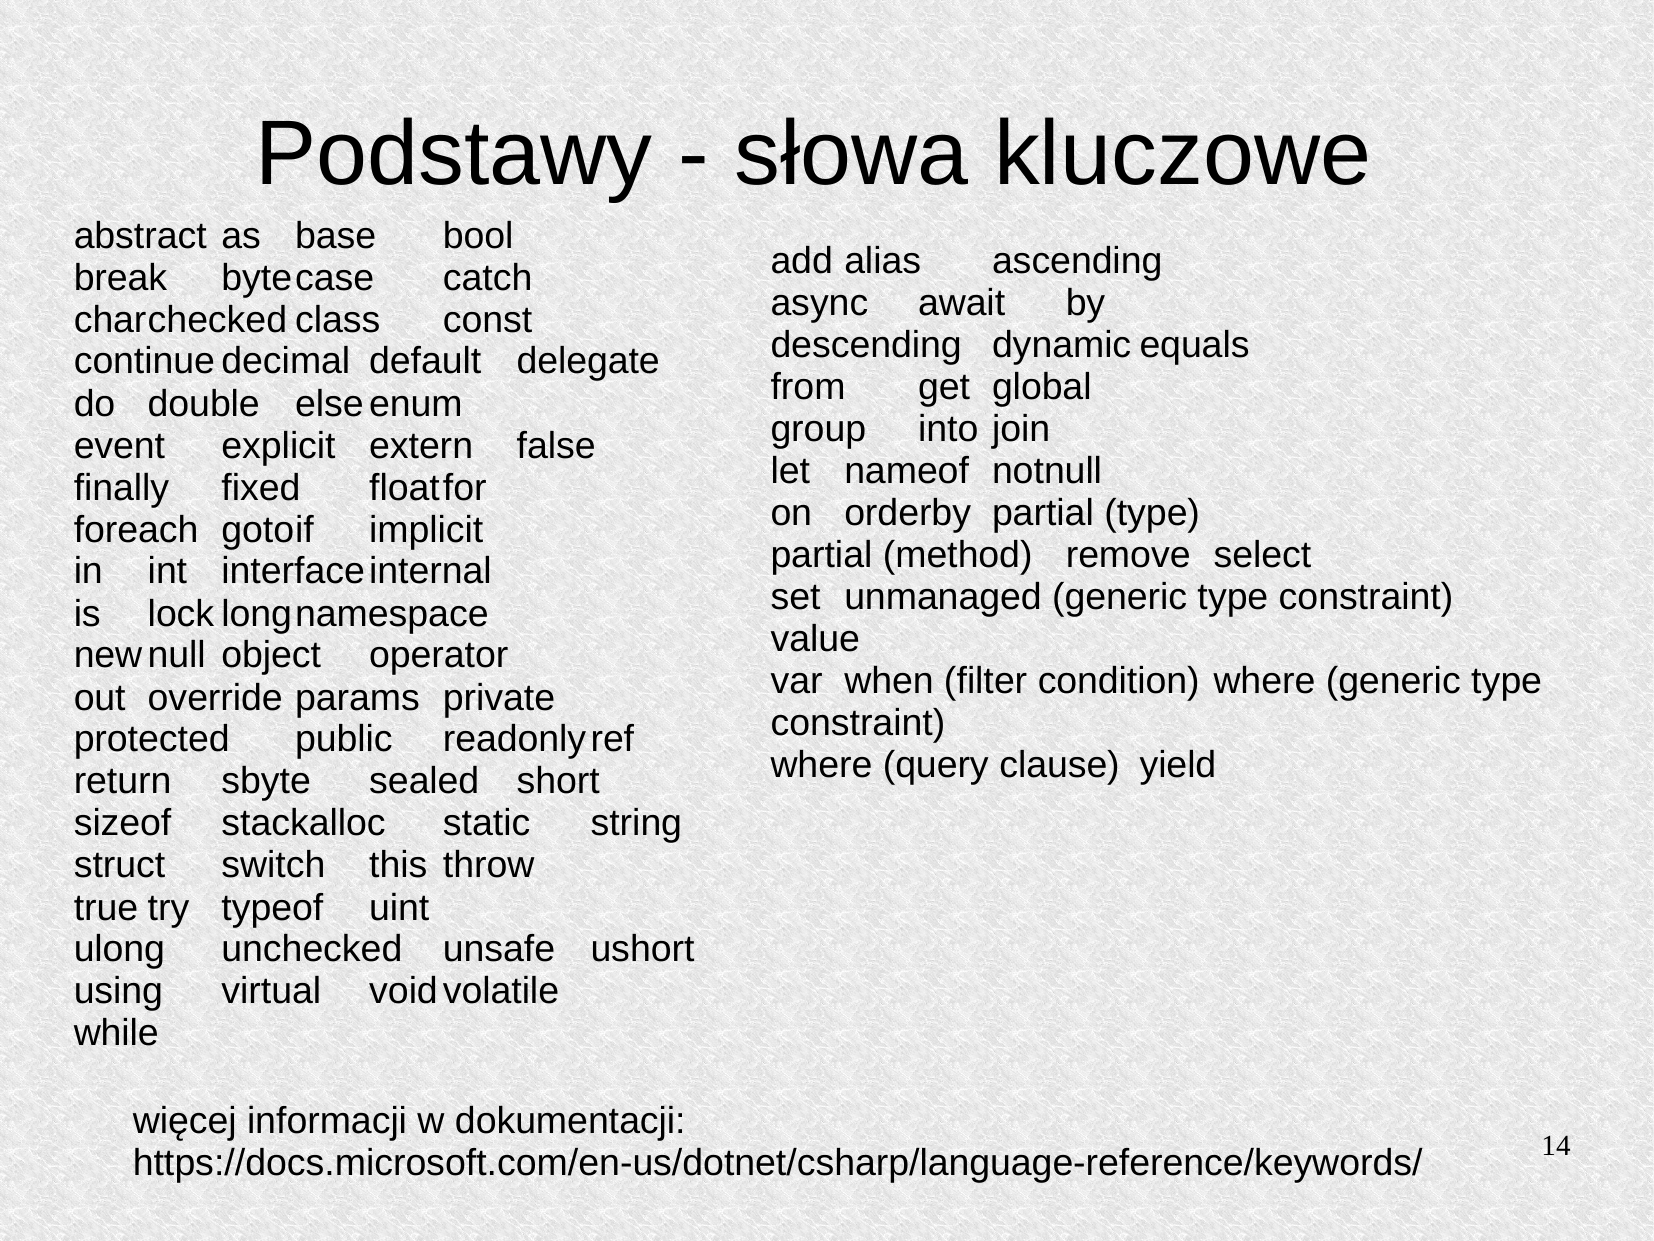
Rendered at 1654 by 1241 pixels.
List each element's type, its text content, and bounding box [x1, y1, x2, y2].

text_box abstract as base bool break byte case catch char checked class const continue decimal default delegate do double else enum event explicit extern false finally fixed float for foreach goto if implicit in int interface internal is lock long namespace new null object operator out override params private protected public readonly ref return sbyte sealed short sizeof stackalloc static string struct switch this throw true try typeof uint ulong unchecked unsafe ushort using virtual void volatile while [59, 206, 768, 1062]
text_box add alias ascending async await by descending dynamic equals from get global group into join let nameof notnull on orderby partial (type) partial (method) remove select set unmanaged (generic type constraint) value var when (filter condition) where (generic type constraint) where (query clause) yield [755, 231, 1565, 857]
picture [0, 0, 1654, 1241]
title Podstawy - słowa kluczowe [82, 49, 1571, 257]
text_box więcej informacji w dokumentacji: https://docs.microsoft.com/en-us/dotnet/csharp/language-reference/keywords/ [118, 1092, 1438, 1192]
